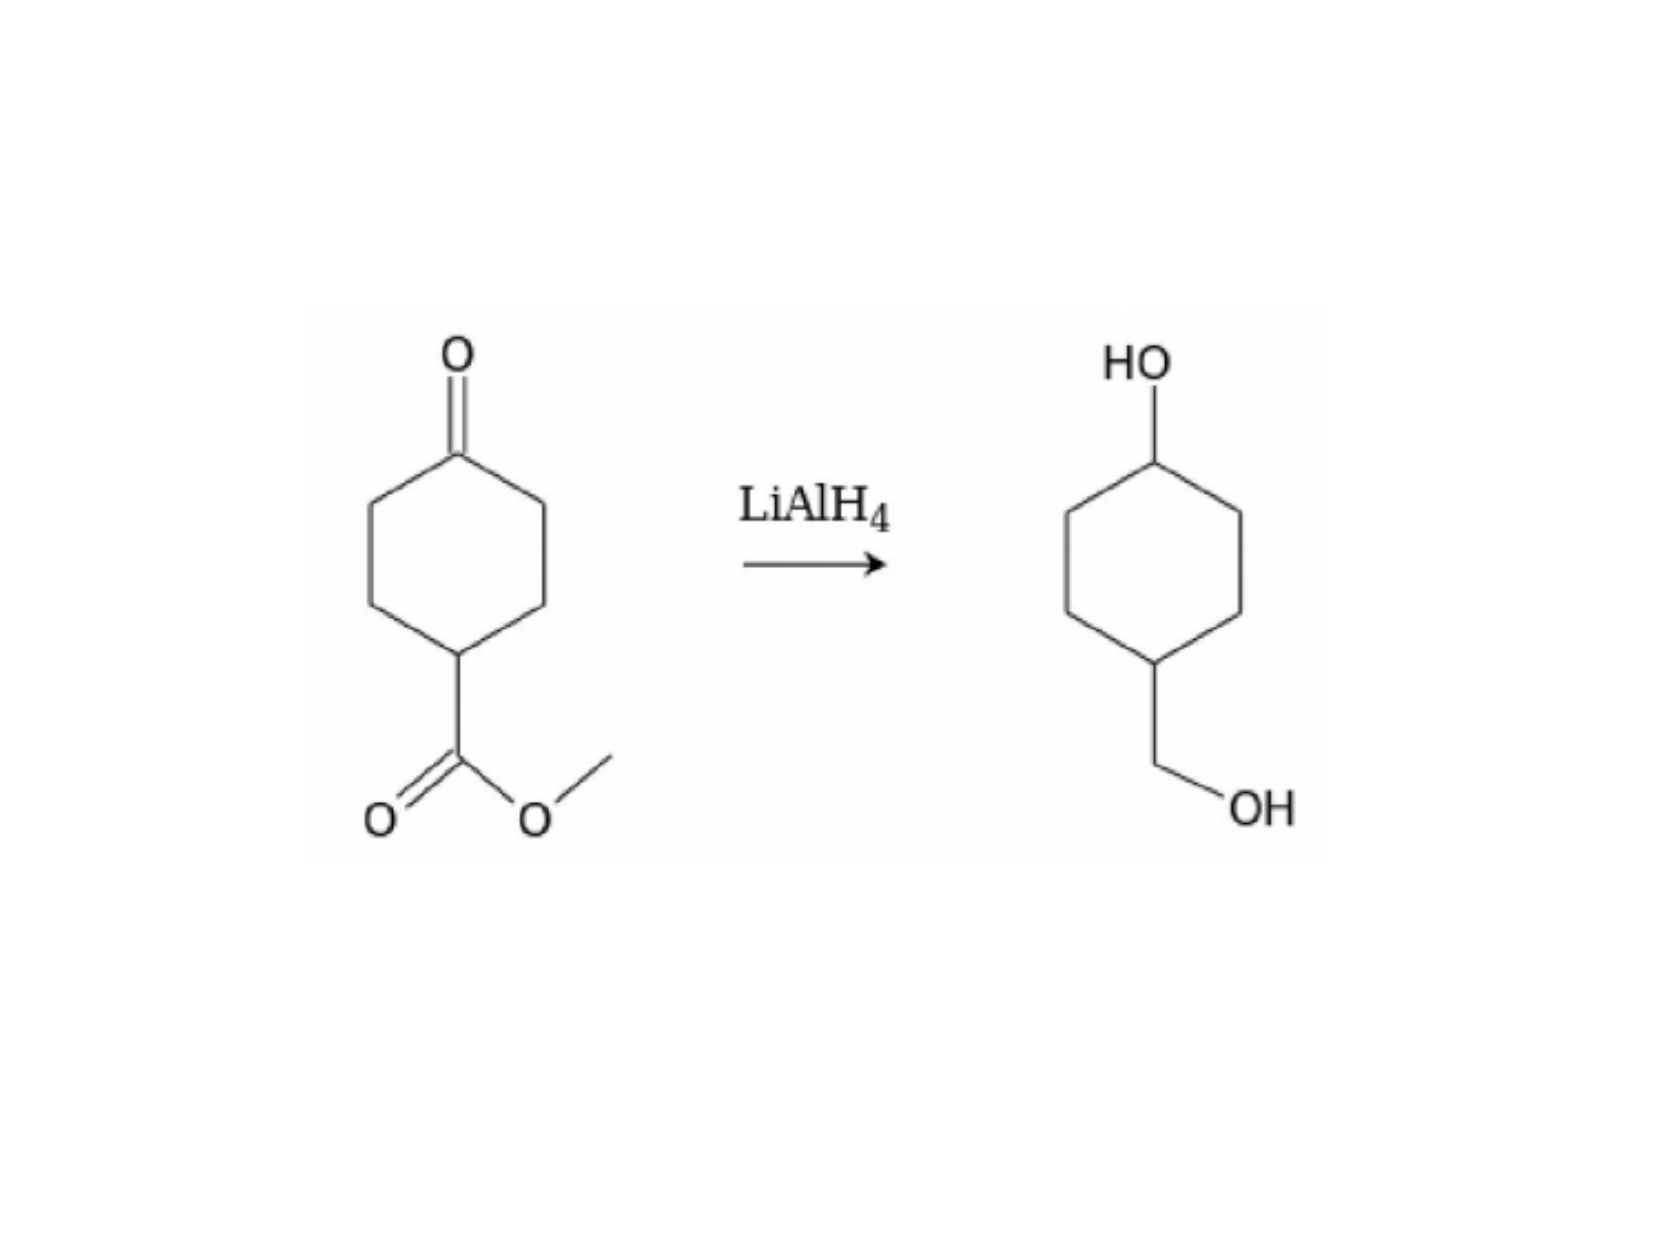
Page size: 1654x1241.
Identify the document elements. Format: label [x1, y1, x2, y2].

picture [248, 304, 1389, 863]
